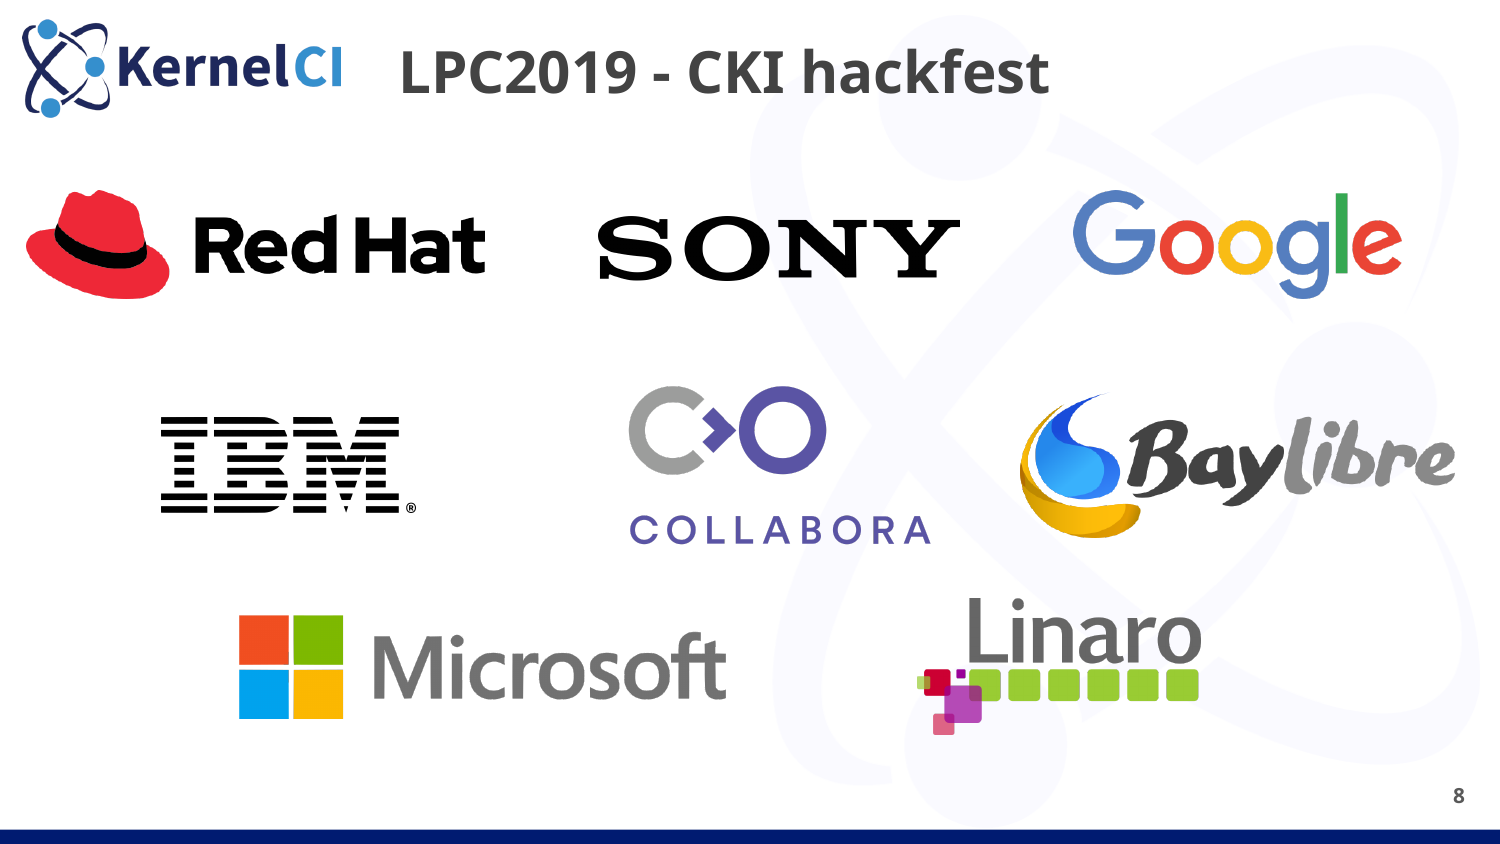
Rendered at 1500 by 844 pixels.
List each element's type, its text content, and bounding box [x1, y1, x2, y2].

slide_number <number> [1389, 764, 1480, 830]
title LPC2019 - CKI hackfest [383, 23, 1455, 117]
picture [239, 615, 726, 719]
picture [598, 15, 1480, 828]
picture [26, 190, 485, 299]
picture [161, 417, 416, 513]
picture [22, 19, 341, 118]
